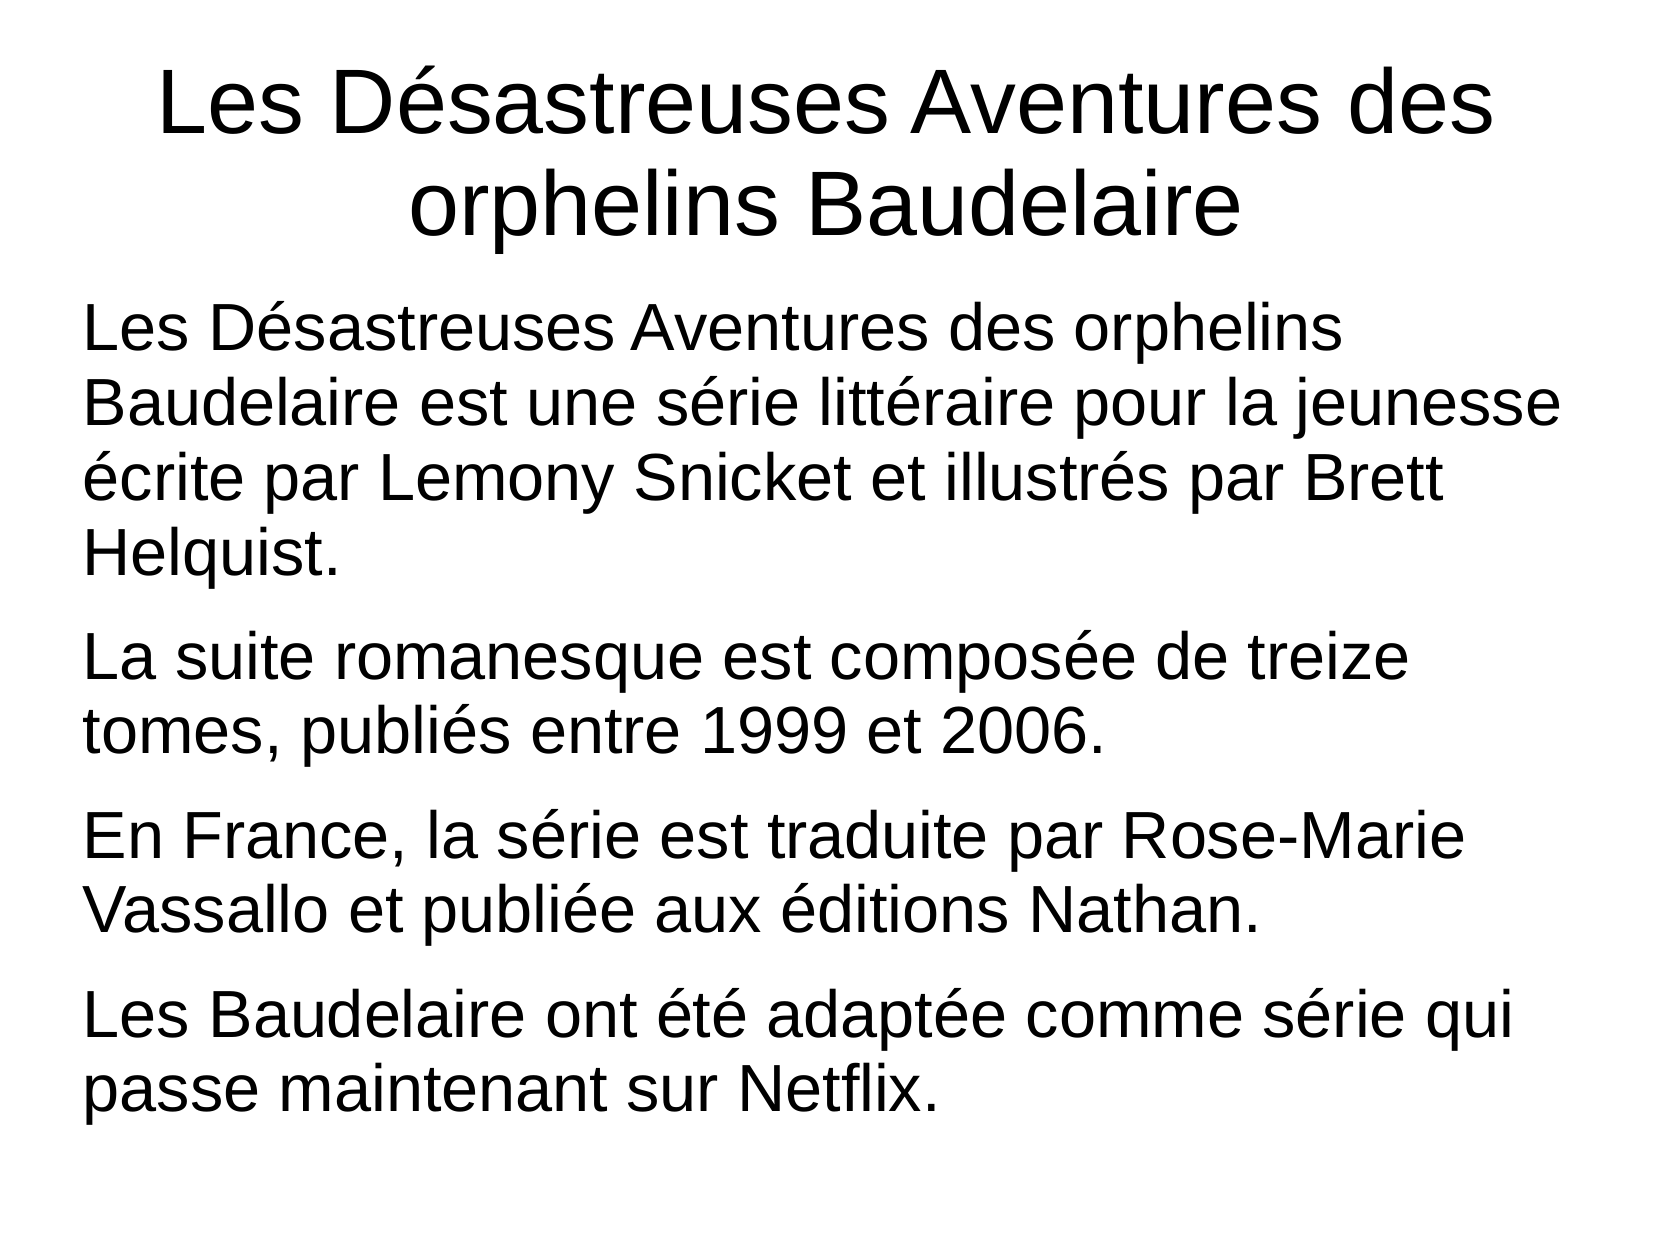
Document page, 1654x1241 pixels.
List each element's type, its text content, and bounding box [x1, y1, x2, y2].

title Les Désastreuses Aventures des orphelins Baudelaire [82, 49, 1571, 257]
list Les Désastreuses Aventures des orphelins Baudelaire est une série littéraire pour la jeunesse écrite par Lemony Snicket et illustrés par Brett Helquist. La suite romanesque est composée de treize tomes, publiés entre 1999 et 2006. En France, la série est traduite par Rose-Marie Vassallo et publiée aux éditions Nathan. Les Baudelaire ont été adaptée comme série qui passe maintenant sur Netflix. [82, 290, 1571, 1127]
